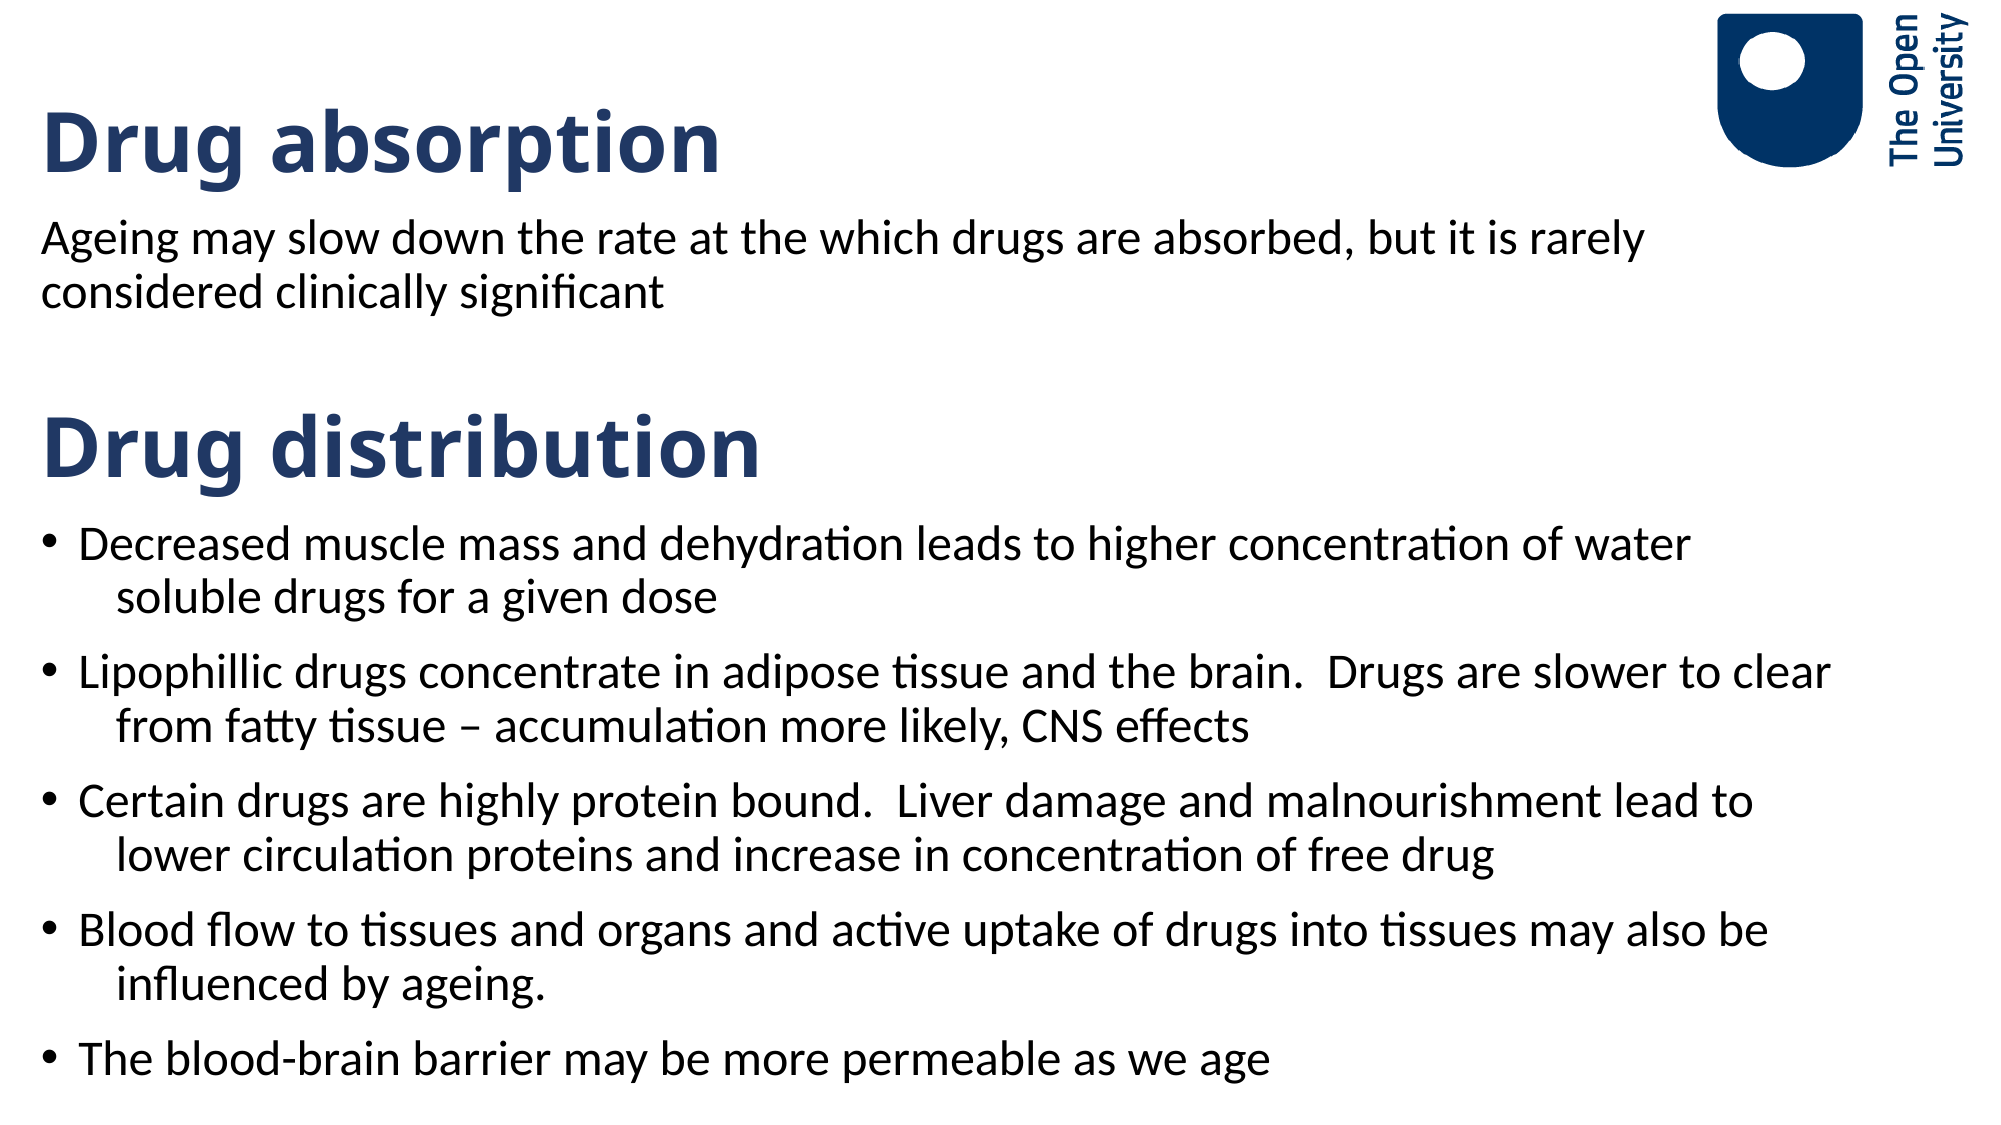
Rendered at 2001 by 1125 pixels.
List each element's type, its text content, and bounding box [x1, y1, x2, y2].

list Drug absorption Ageing may slow down the rate at the which drugs are absorbed, but it is rarely considered clinically significant Drug distribution Decreased muscle mass and dehydration leads to higher concentration of water soluble drugs for a given dose Lipophillic drugs concentrate in adipose tissue and the brain. Drugs are slower to clear from fatty tissue – accumulation more likely, CNS effects Certain drugs are highly protein bound. Liver damage and malnourishment lead to lower circulation proteins and increase in concentration of free drug Blood flow to tissues and organs and active uptake of drugs into tissues may also be influenced by ageing. The blood-brain barrier may be more permeable as we age [25, 93, 1863, 1107]
picture [1716, 10, 1971, 170]
